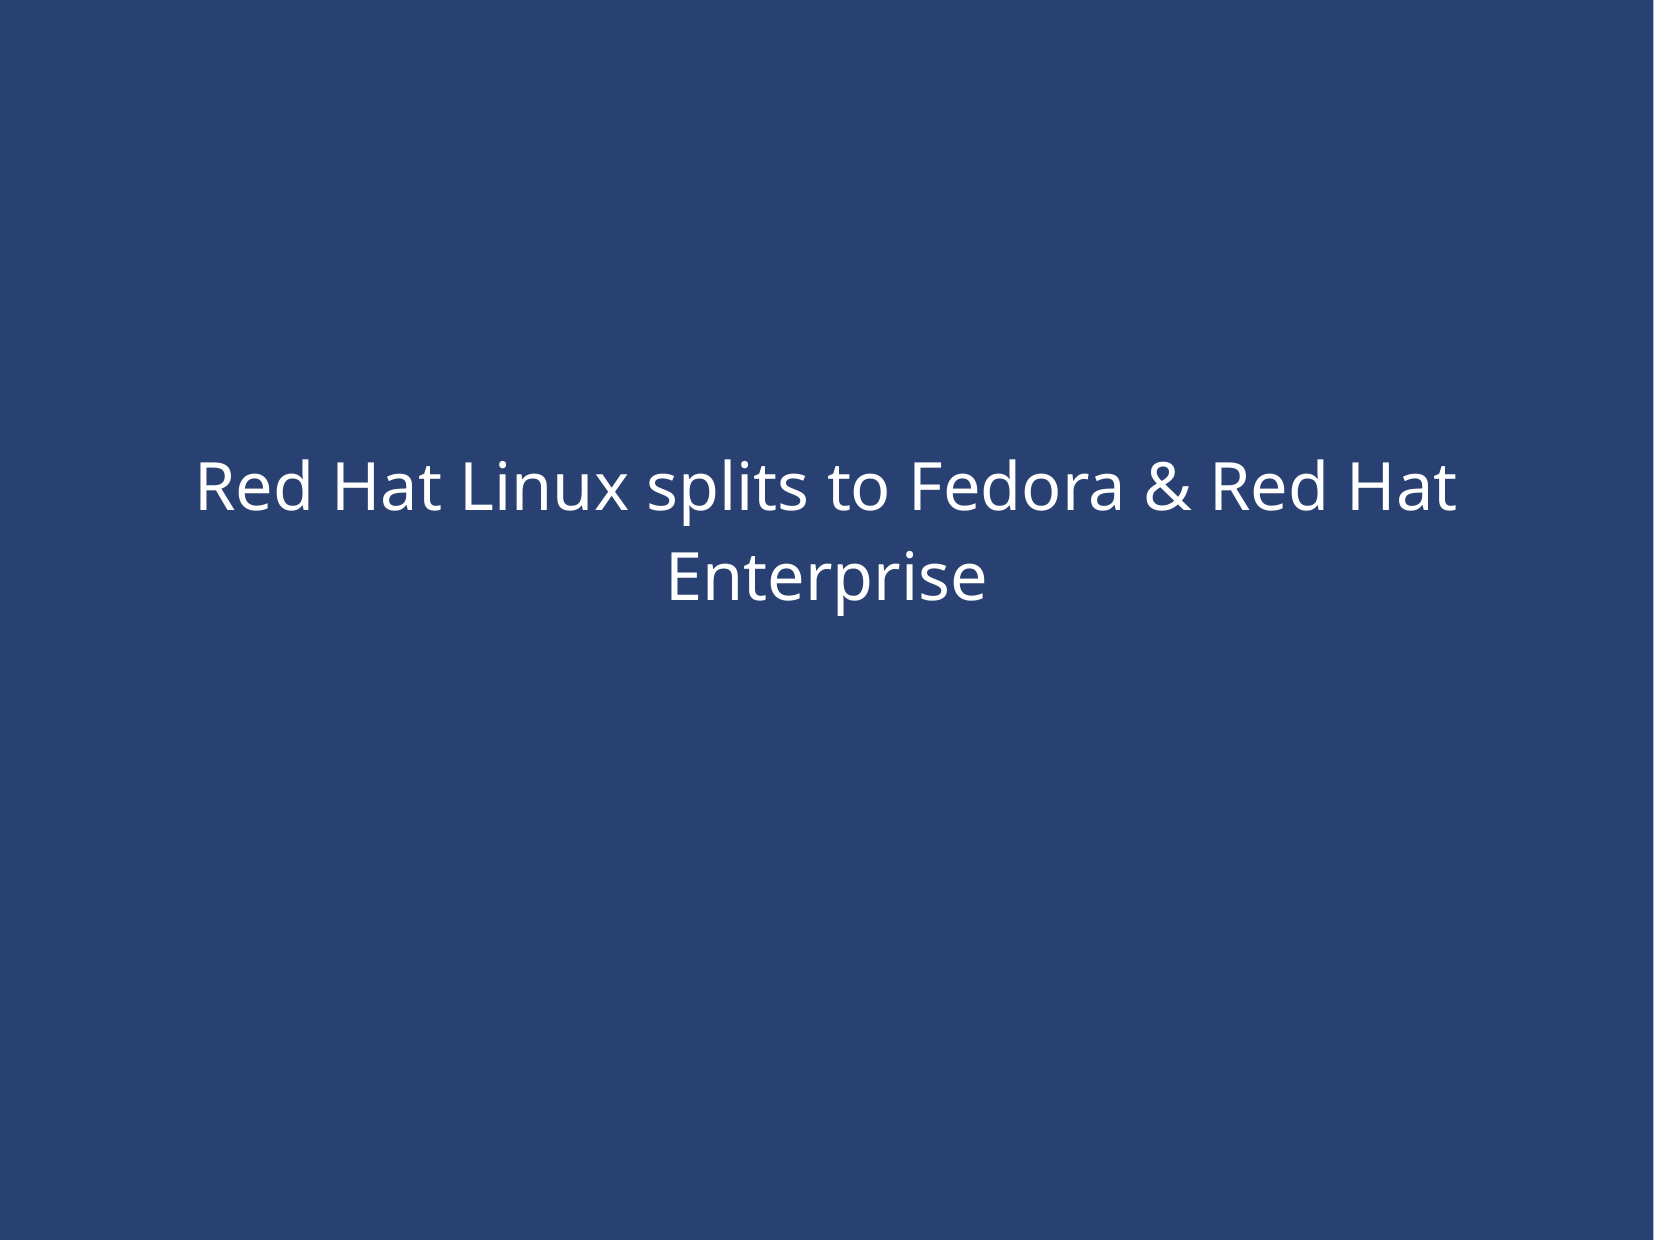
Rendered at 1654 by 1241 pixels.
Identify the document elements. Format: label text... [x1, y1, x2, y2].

subtitle Red Hat Linux splits to Fedora & Red Hat Enterprise [82, 49, 1571, 1109]
